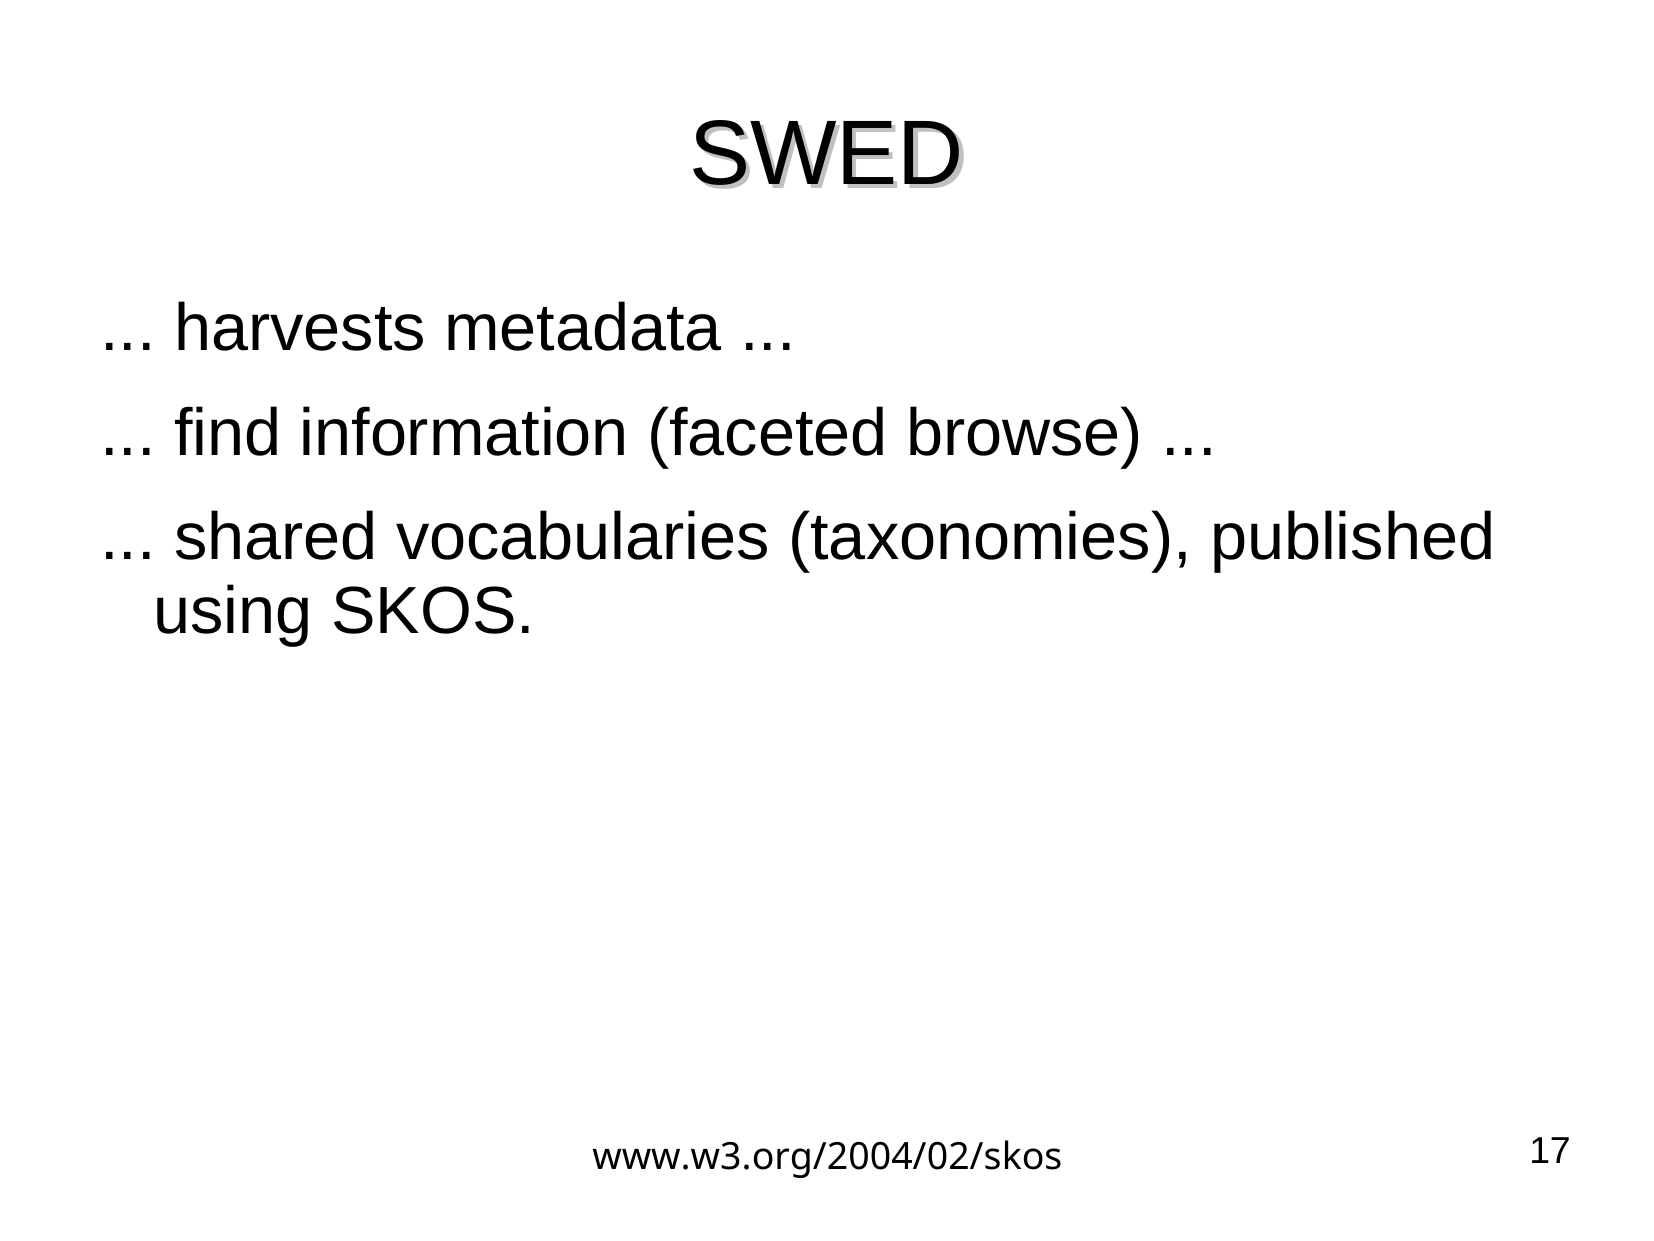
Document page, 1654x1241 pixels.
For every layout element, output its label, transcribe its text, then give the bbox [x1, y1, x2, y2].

list ... harvests metadata ... ... find information (faceted browse) ... ... shared vocabularies (taxonomies), published using SKOS. [82, 290, 1571, 1109]
title SWED [82, 49, 1571, 257]
